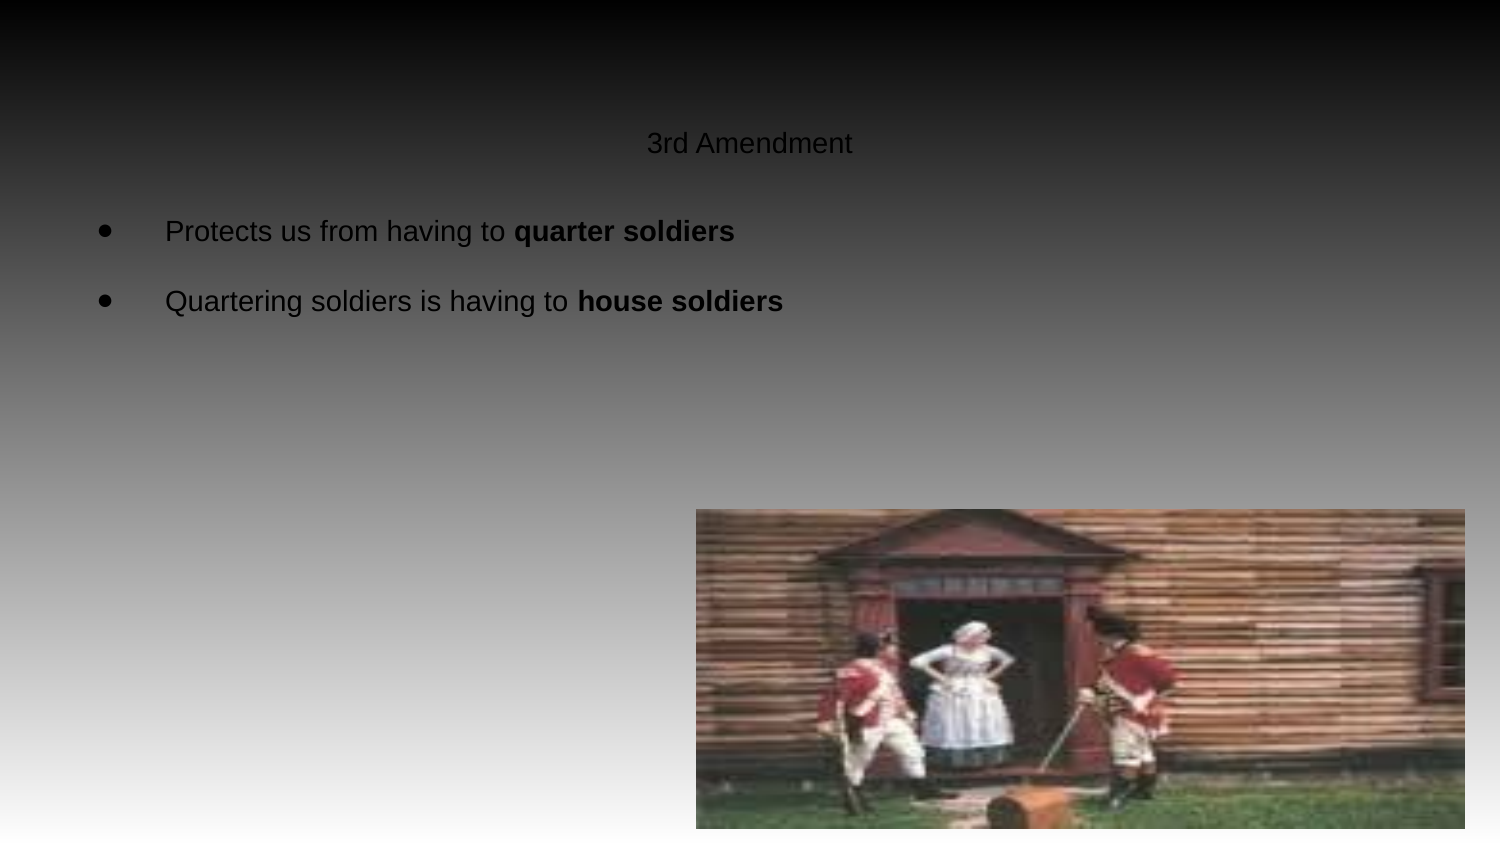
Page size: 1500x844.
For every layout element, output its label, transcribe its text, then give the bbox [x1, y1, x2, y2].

picture [696, 509, 1465, 829]
list Protects us from having to quarter soldiers Quartering soldiers is having to house soldiers [75, 196, 1425, 808]
title 3rd Amendment [75, 33, 1425, 175]
